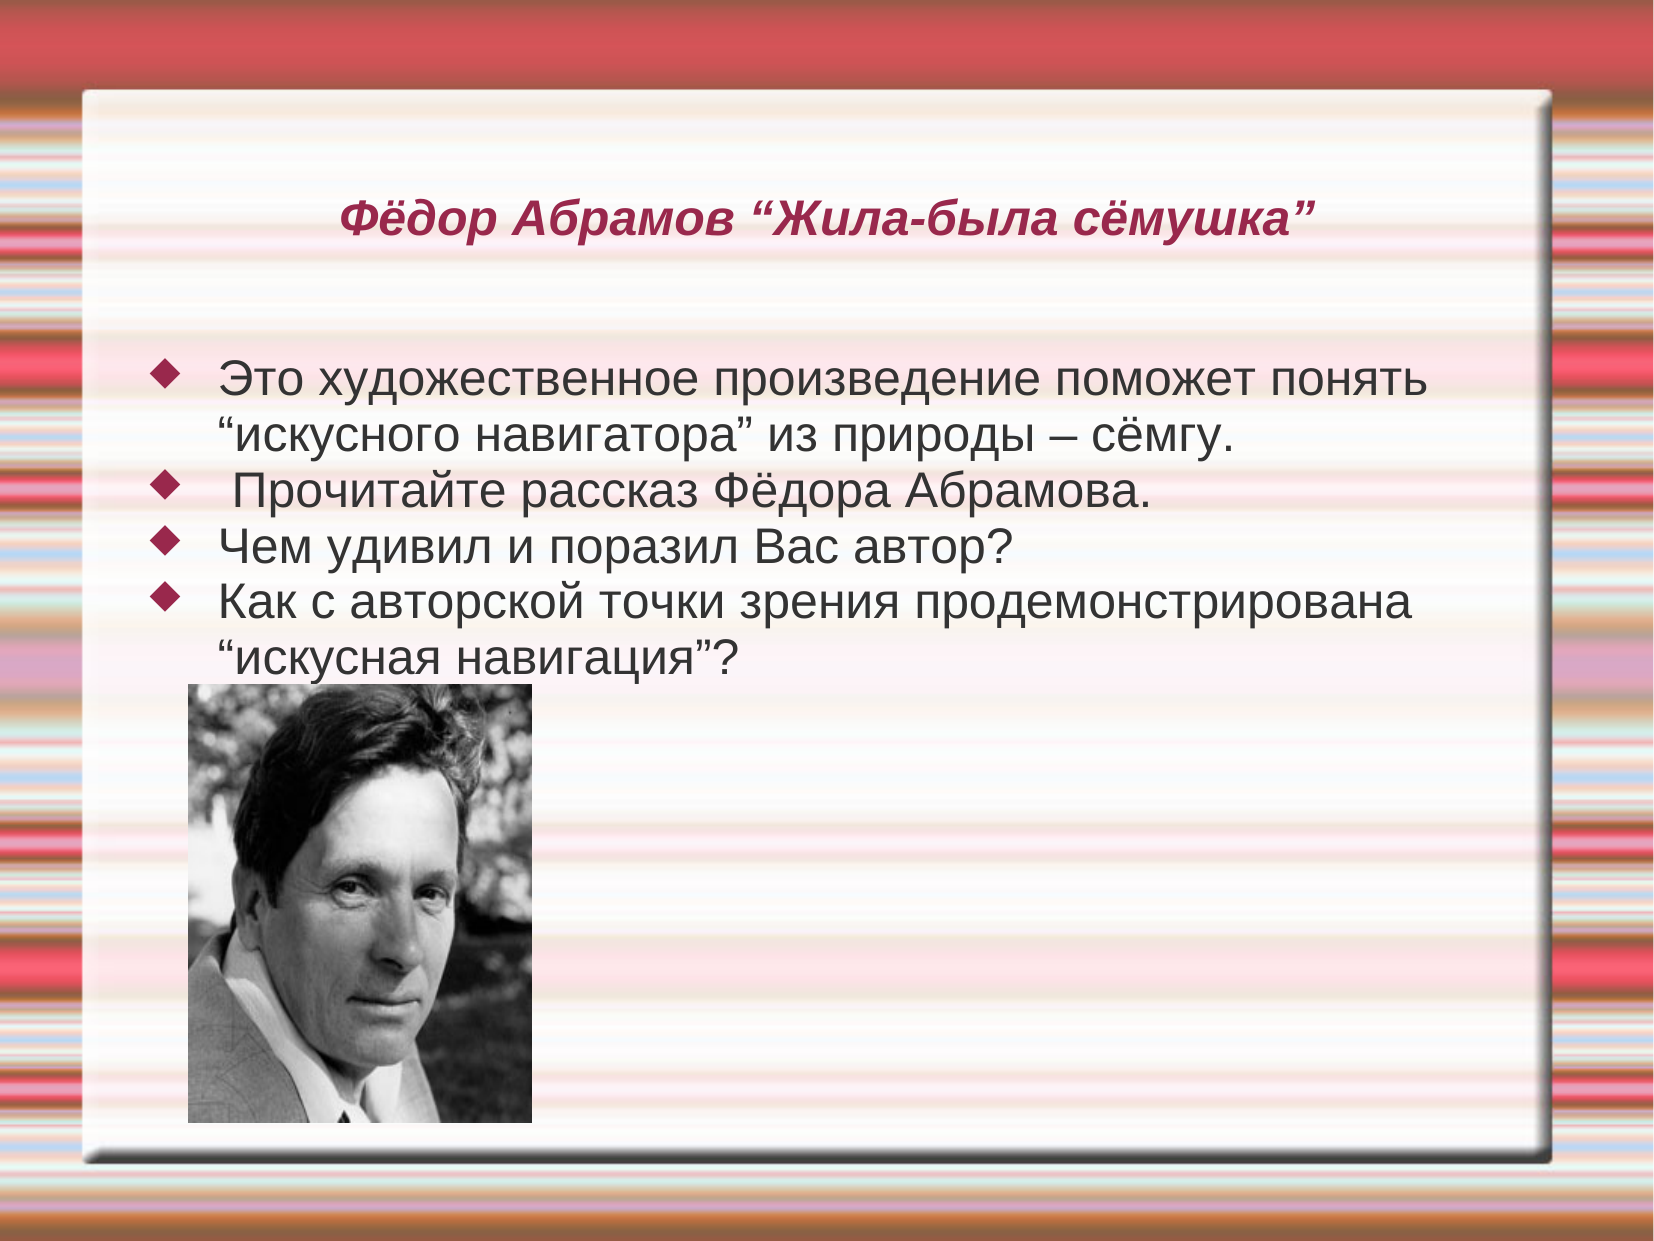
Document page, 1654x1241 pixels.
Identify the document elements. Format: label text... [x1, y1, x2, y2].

picture [0, 0, 1654, 1241]
title Фёдор Абрамов “Жила-была сёмушка” [121, 114, 1534, 322]
list Это художественное произведение поможет понять “искусного навигатора” из природы – сёмгу. Прочитайте рассказ Фёдора Абрамова. Чем удивил и поразил Вас автор? Как с авторской точки зрения продемонстрирована “искусная навигация”? [134, 350, 1516, 1132]
